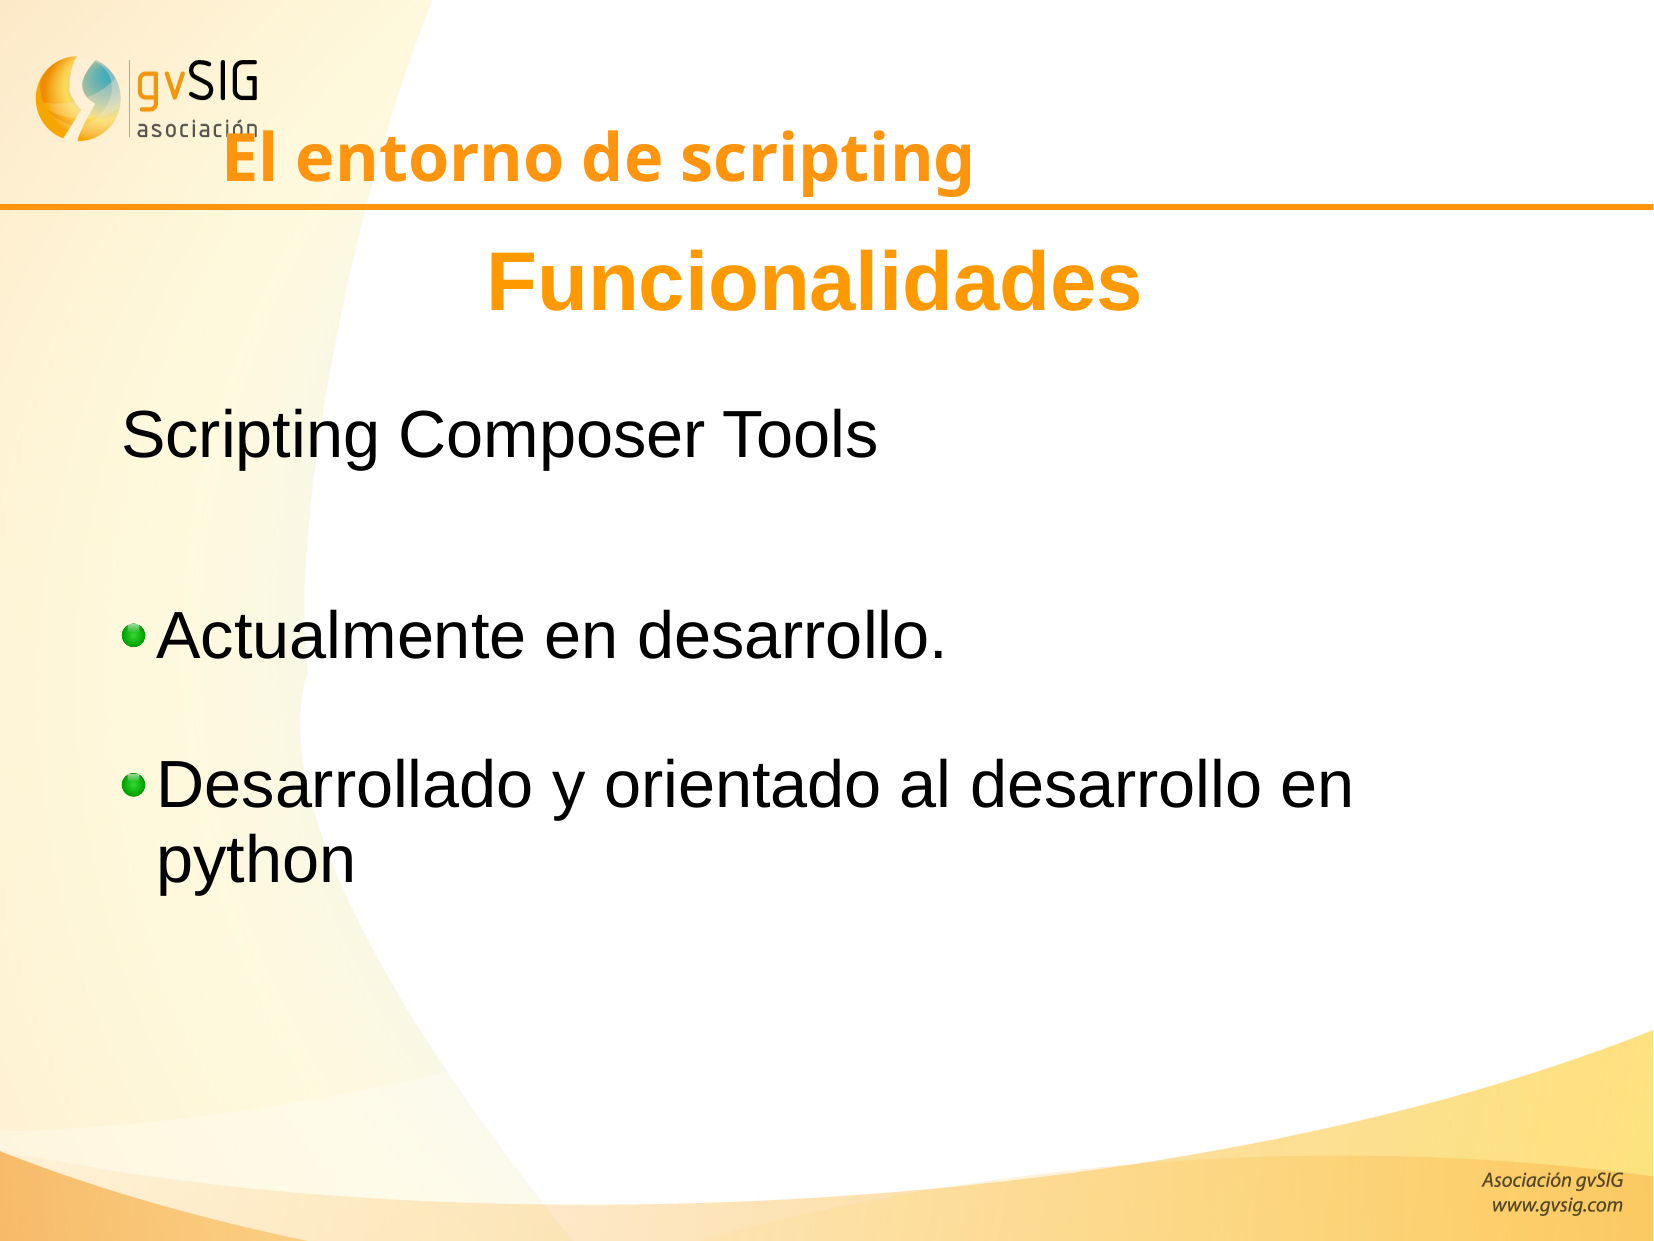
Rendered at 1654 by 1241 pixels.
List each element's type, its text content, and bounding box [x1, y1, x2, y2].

text_box Funcionalidades [23, 228, 1607, 337]
picture [0, 210, 1654, 1241]
title El entorno de scripting [0, 0, 1654, 207]
text_box Scripting Composer Tools Actualmente en desarrollo. Desarrollado y orientado al desarrollo en python [106, 389, 1560, 1063]
